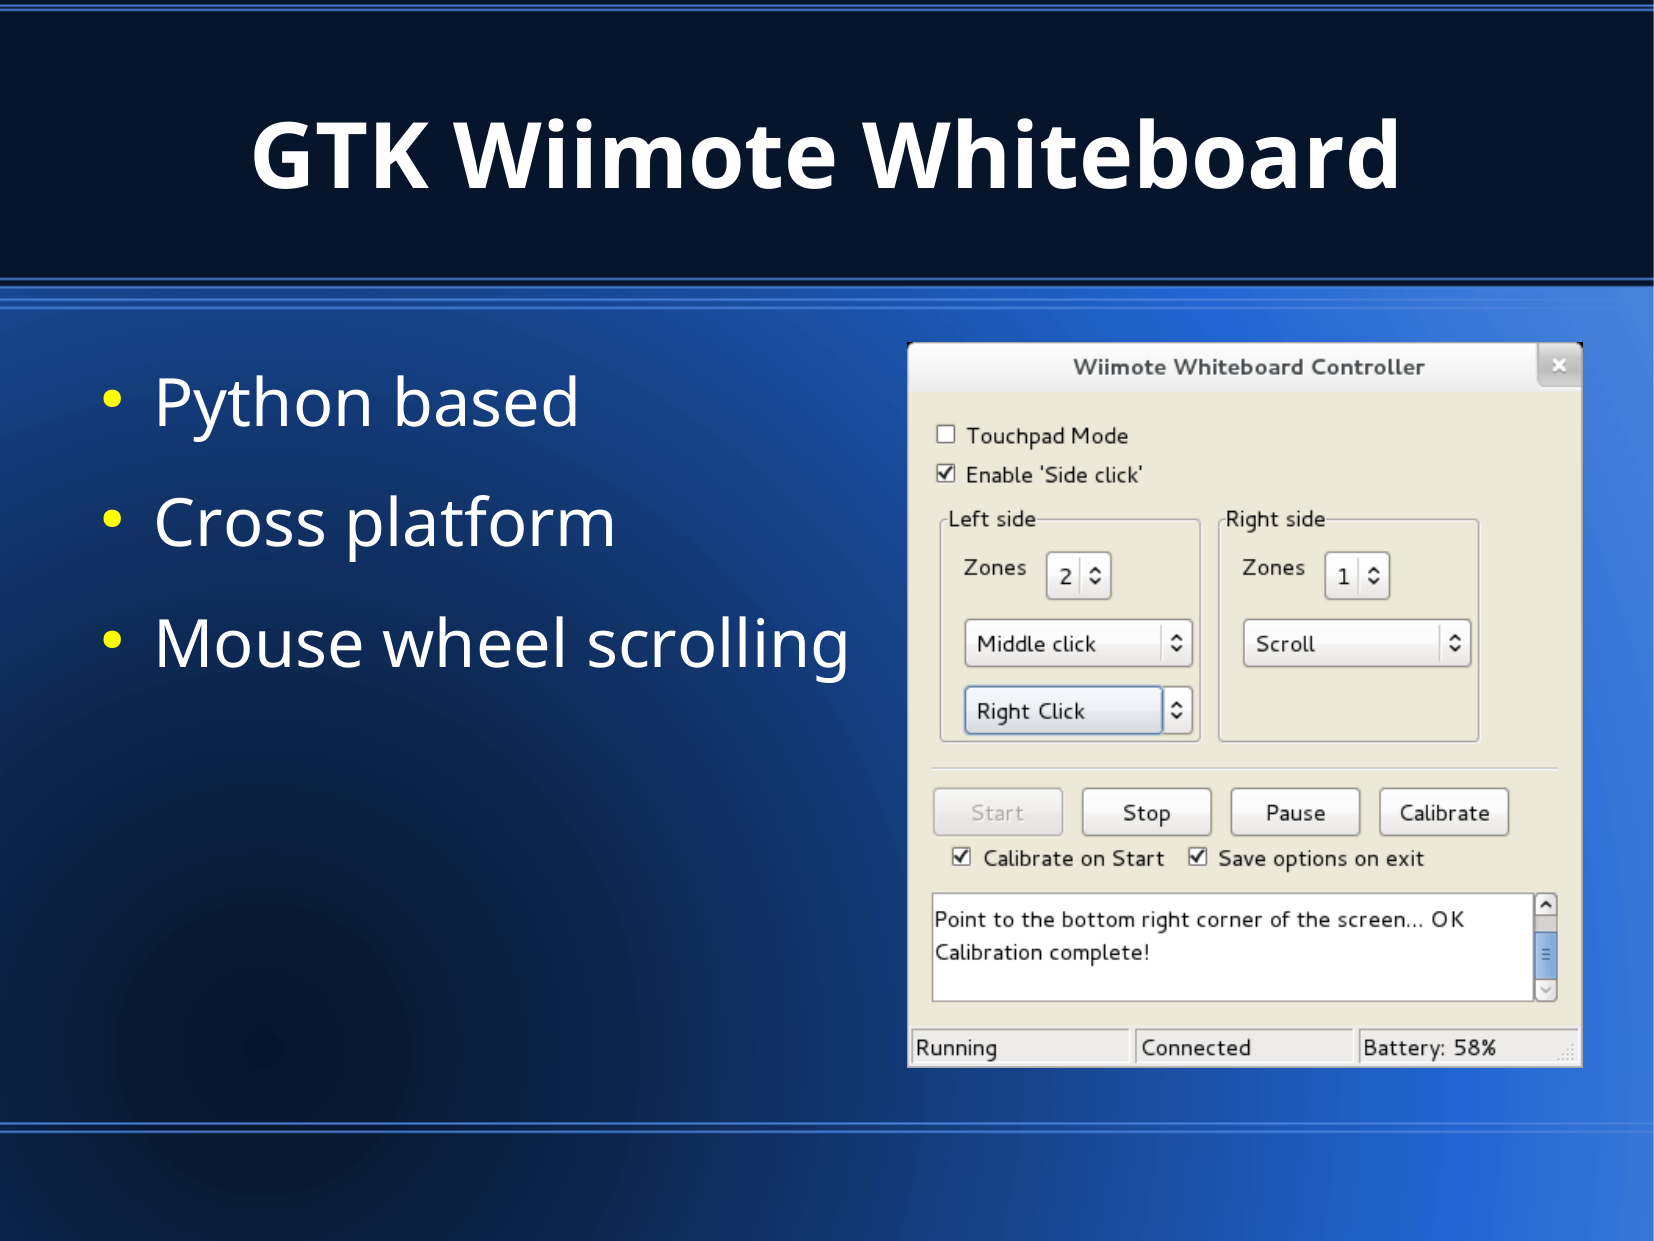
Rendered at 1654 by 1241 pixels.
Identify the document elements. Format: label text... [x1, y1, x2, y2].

picture [0, 0, 1654, 1241]
title GTK Wiimote Whiteboard [82, 49, 1571, 257]
list Python based Cross platform Mouse wheel scrolling [82, 355, 1571, 1174]
